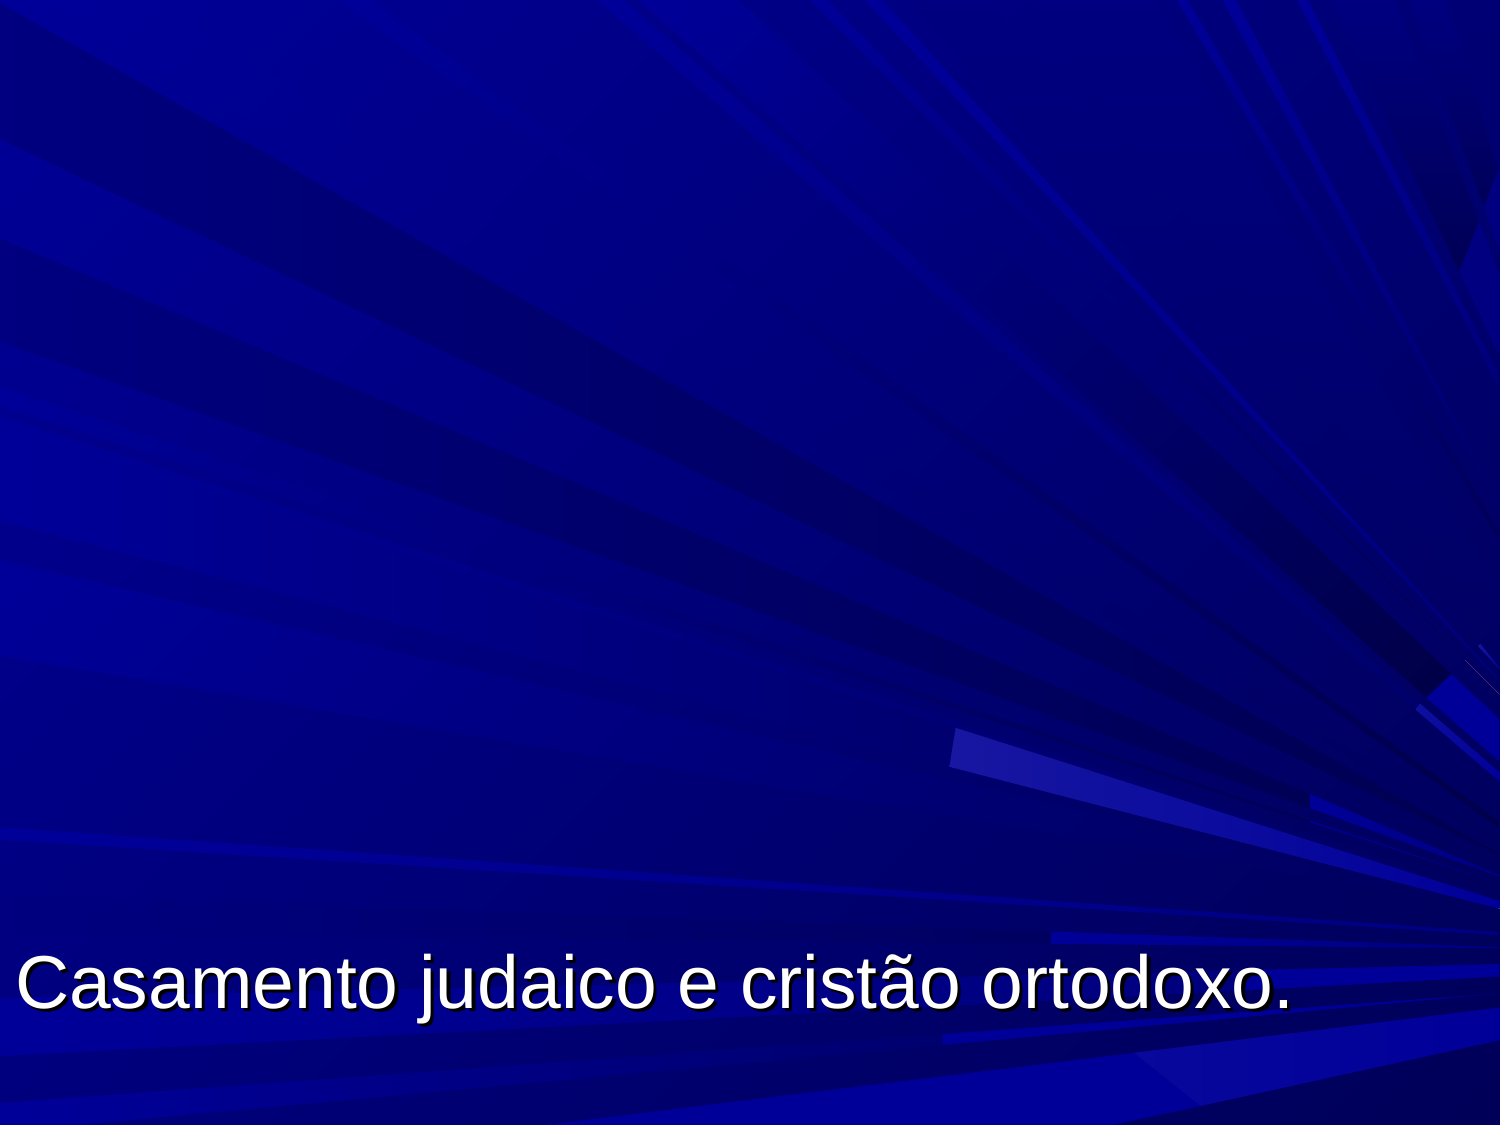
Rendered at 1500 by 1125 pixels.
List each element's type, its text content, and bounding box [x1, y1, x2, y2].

text_box Casamento judaico e cristão ortodoxo. [0, 925, 1500, 1125]
